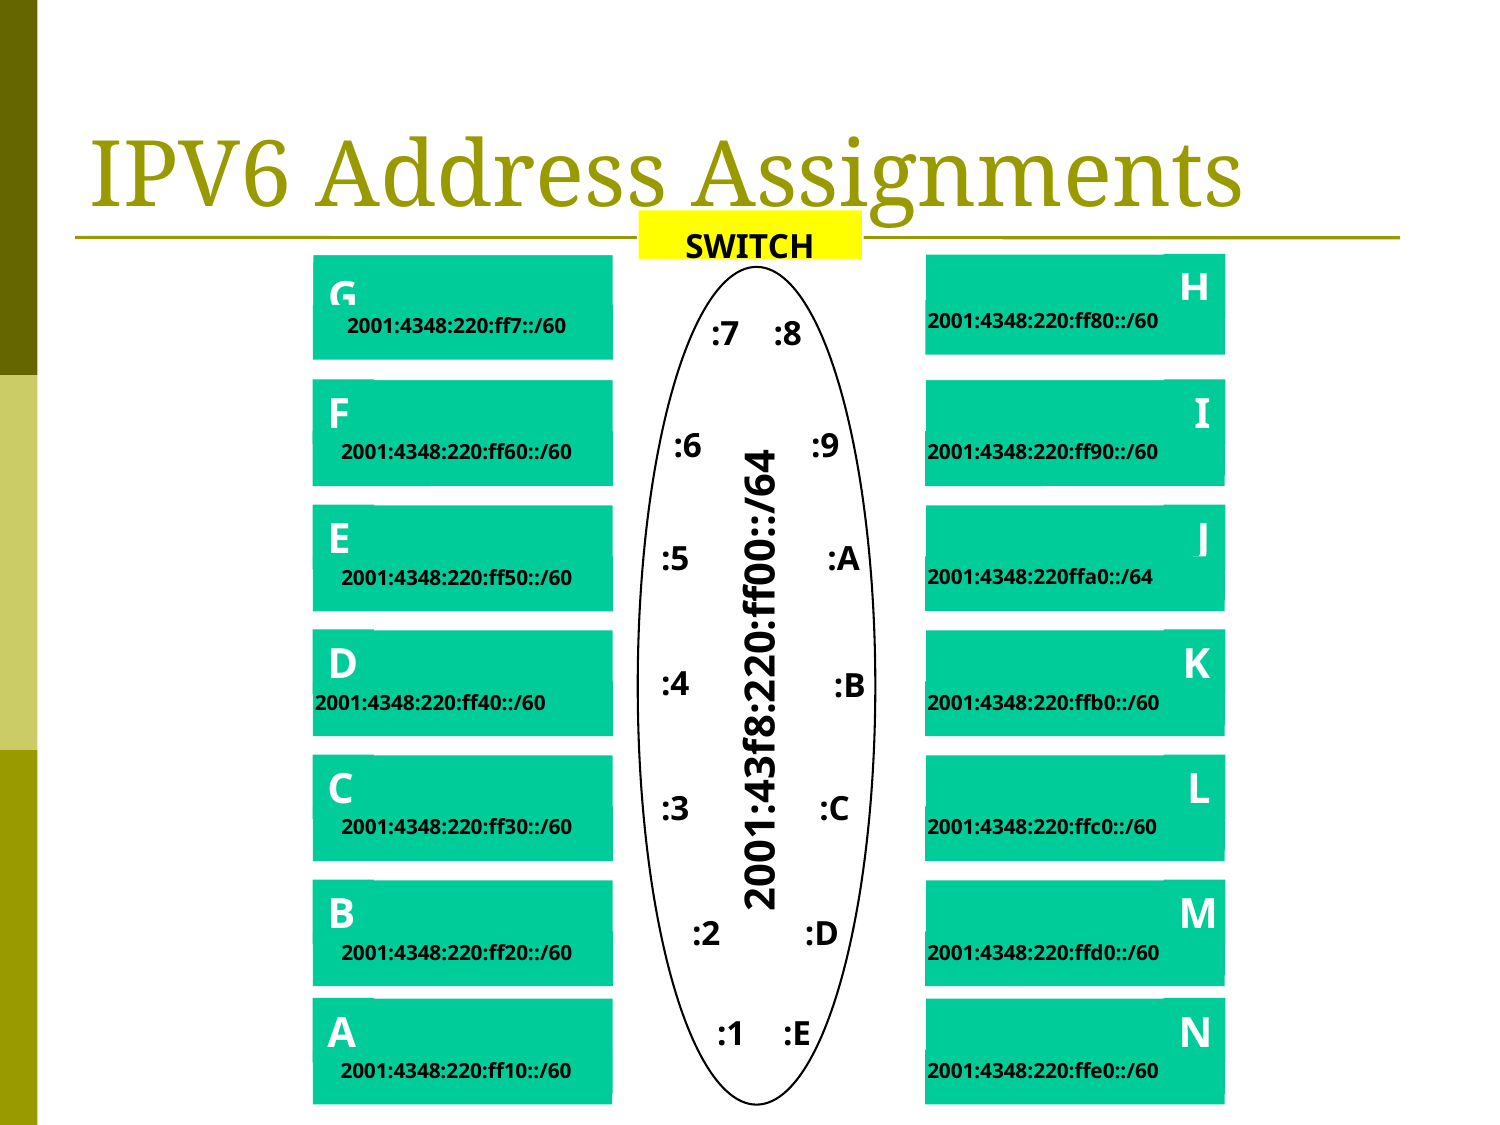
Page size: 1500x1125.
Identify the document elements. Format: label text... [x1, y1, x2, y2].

text_box 2001:4348:220:ff40::/60 [300, 681, 614, 722]
text_box :7 [687, 304, 750, 360]
text_box 2001:4348:220:ff90::/60 [912, 431, 1225, 472]
text_box I [1163, 379, 1226, 445]
text_box :E [750, 1004, 845, 1060]
text_box M [1163, 879, 1226, 931]
text_box SWITCH [637, 206, 863, 273]
text_box [375, 754, 614, 806]
text_box 2001:4348:220:ff10::/60 [299, 1049, 613, 1091]
text_box J [1163, 504, 1226, 556]
text_box 2001:4348:220:ffb0::/60 [912, 681, 1238, 722]
title IPV6 Address Assignments [75, 45, 1426, 233]
text_box :2 [650, 904, 763, 960]
text_box A [312, 997, 374, 1049]
text_box :D [775, 904, 869, 960]
text_box :4 [637, 654, 713, 710]
text_box :5 [637, 529, 713, 585]
text_box 2001:43f8:220:ff00::/64 [725, 375, 791, 926]
text_box 2001:4348:220:ffc0::/60 [912, 806, 1238, 847]
text_box D [312, 629, 374, 681]
text_box N [1163, 997, 1226, 1049]
text_box G [313, 262, 376, 304]
text_box :A [800, 529, 888, 585]
text_box :6 [650, 416, 726, 473]
text_box 2001:4348:220:ff60::/60 [300, 431, 613, 472]
text_box :B [799, 656, 900, 712]
text_box [375, 879, 614, 931]
text_box 2001:4348:220:ff80::/60 [912, 299, 1238, 341]
text_box :1 [675, 1004, 750, 1060]
text_box 2001:4348:220ffa0::/64 [912, 556, 1238, 597]
text_box 2001:4348:220:ffe0::/60 [912, 1049, 1238, 1091]
text_box [312, 254, 614, 304]
text_box E [312, 504, 374, 556]
text_box B [312, 879, 374, 931]
text_box F [312, 379, 374, 431]
text_box :C [787, 779, 882, 835]
text_box [375, 629, 614, 681]
text_box :3 [637, 779, 713, 835]
text_box 2001:4348:220:ff7::/60 [300, 304, 614, 346]
text_box :9 [787, 416, 863, 473]
text_box 2001:4348:220:ffd0::/60 [912, 931, 1238, 972]
text_box 2001:4348:220:ff30::/60 [300, 806, 614, 847]
text_box SWITCH [741, 268, 772, 273]
text_box 2001:4348:220:ff50::/60 [300, 556, 614, 598]
text_box H [1188, 290, 1200, 299]
text_box H [1163, 253, 1226, 299]
text_box C [312, 754, 374, 806]
text_box [375, 504, 614, 556]
text_box 2001:4348:220:ff20::/60 [300, 931, 614, 972]
text_box [375, 997, 614, 1095]
text_box K [1163, 629, 1226, 681]
text_box L [1163, 754, 1226, 806]
text_box :8 [750, 304, 826, 360]
text_box [375, 379, 614, 430]
